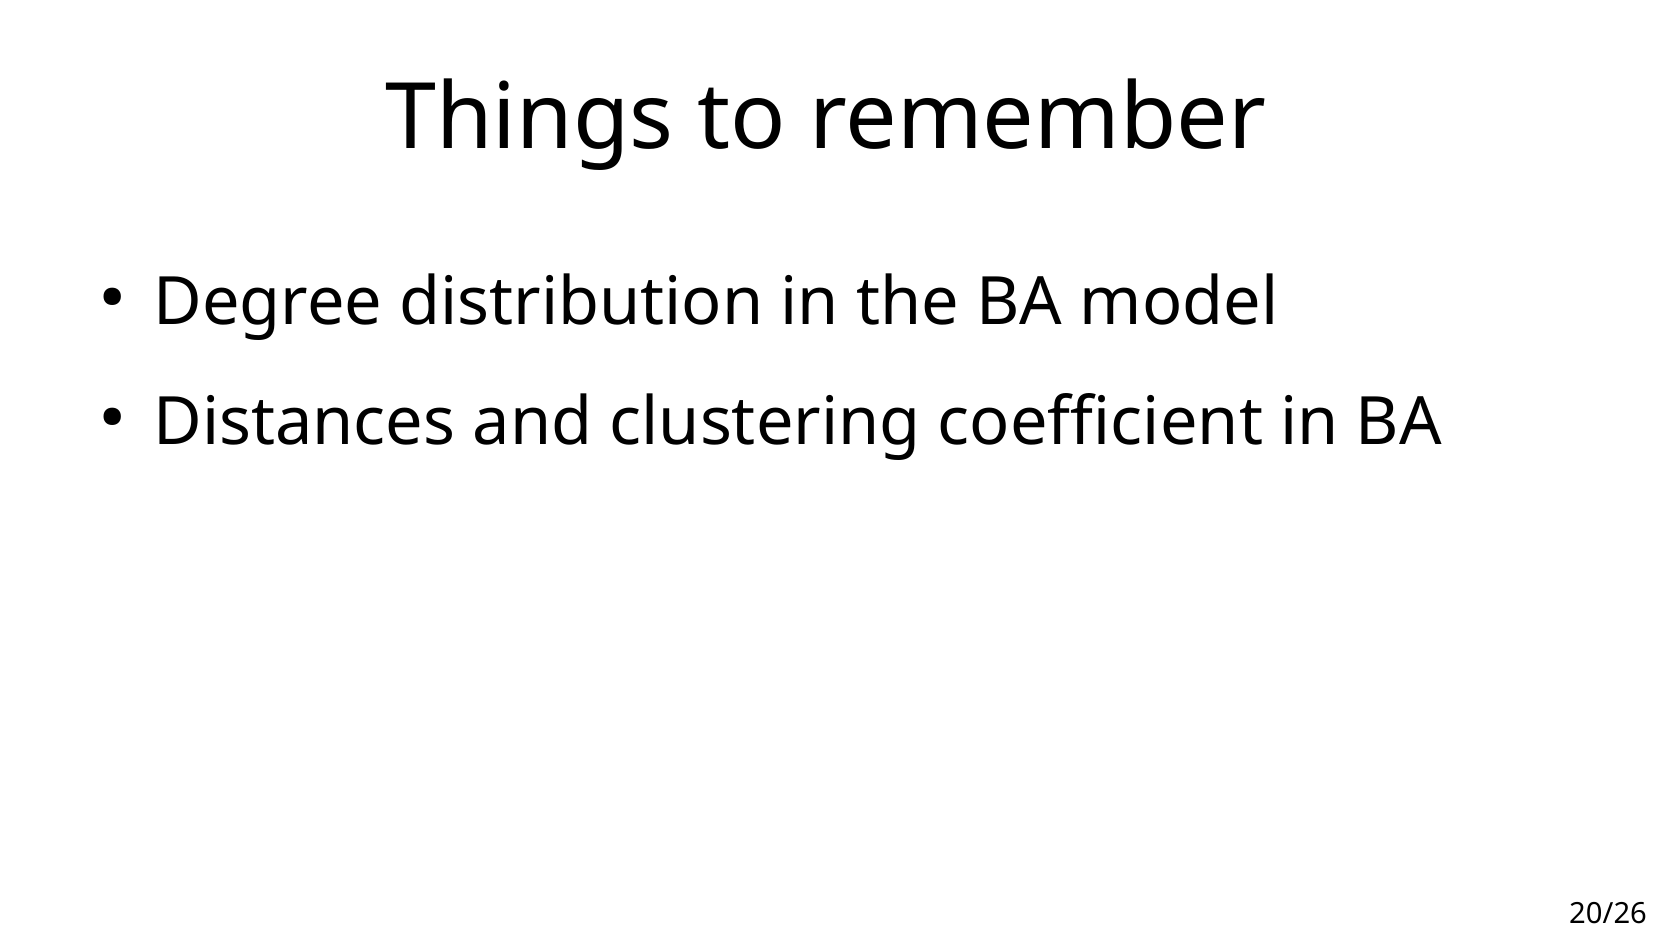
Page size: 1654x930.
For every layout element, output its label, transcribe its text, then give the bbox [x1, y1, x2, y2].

list Degree distribution in the BA model Distances and clustering coefficient in BA [82, 252, 1571, 793]
title Things to remember [82, 1, 1571, 225]
